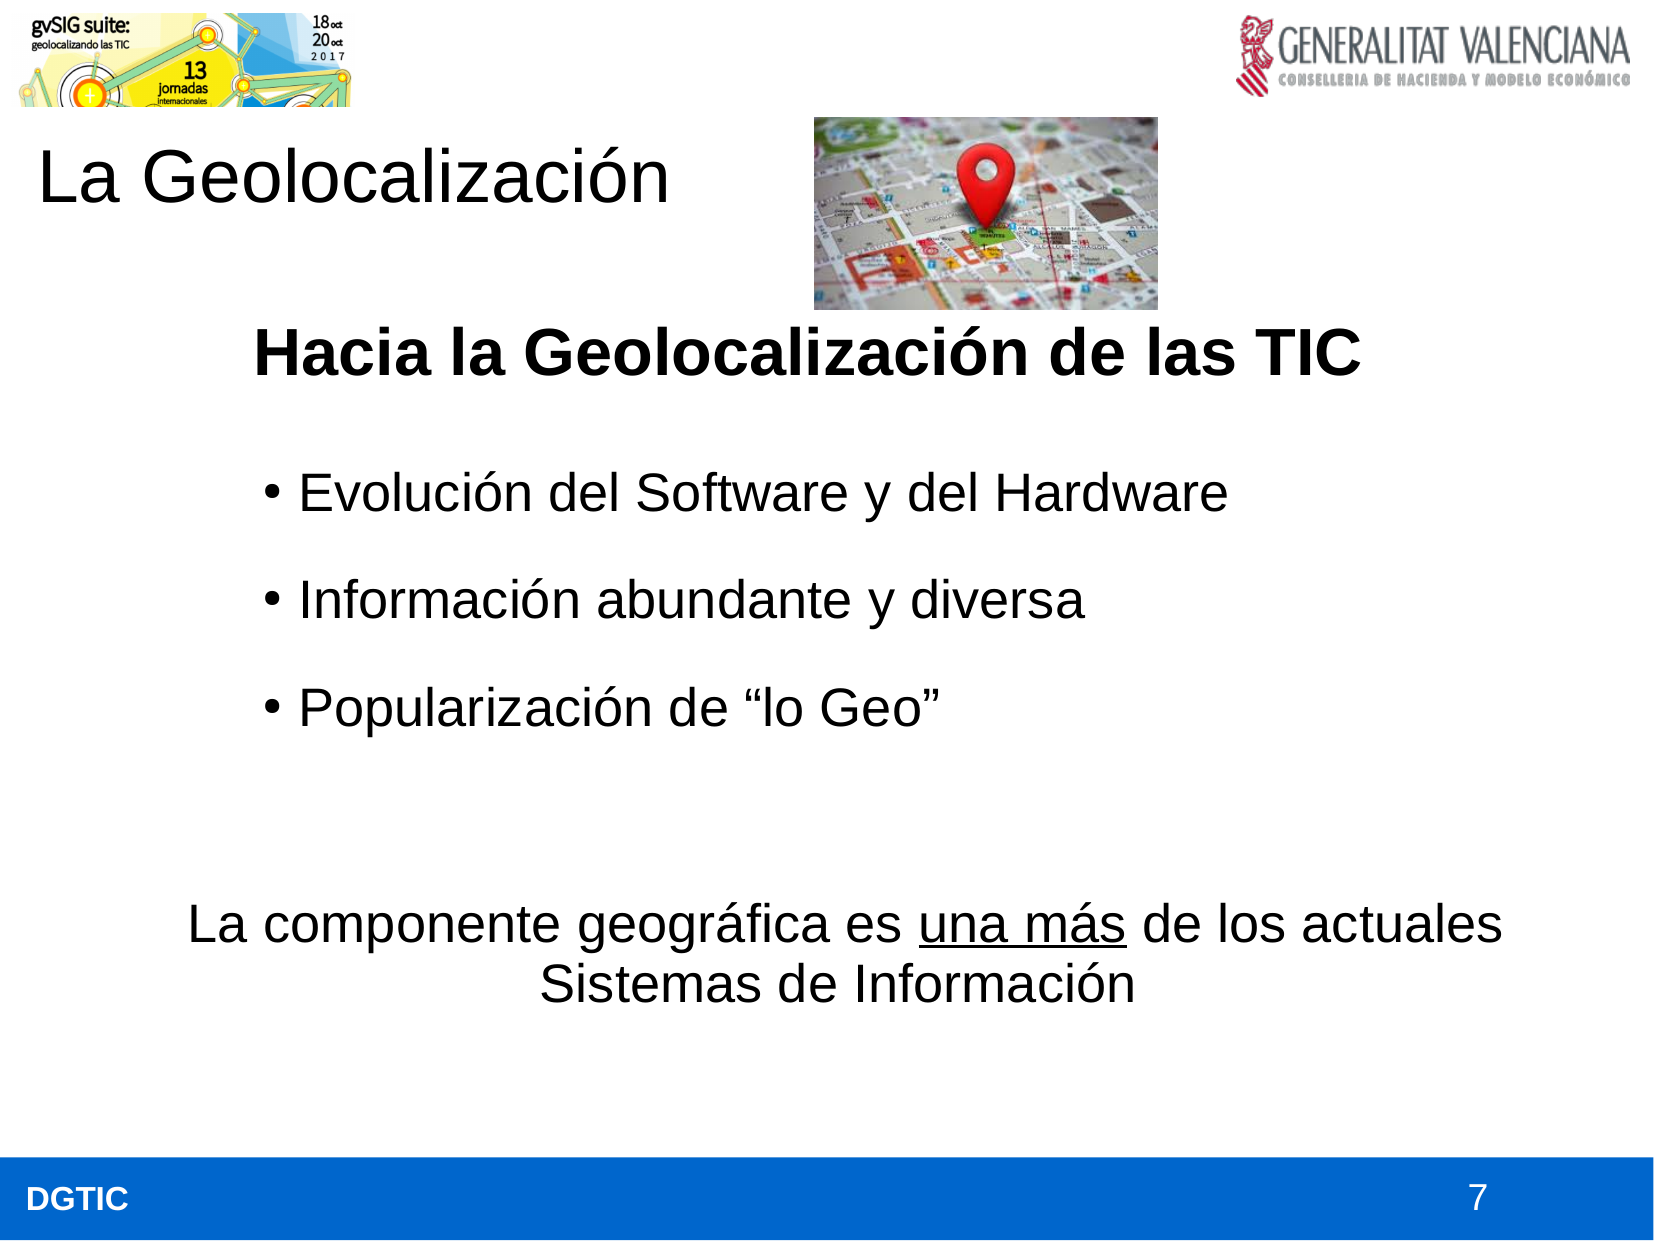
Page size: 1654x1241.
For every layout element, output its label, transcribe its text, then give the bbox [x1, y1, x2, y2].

title La Geolocalización [23, 50, 686, 303]
picture [814, 117, 1158, 310]
text_box La componente geográfica es una más de los actuales Sistemas de Información [129, 885, 1548, 1048]
text_box Evolución del Software y del Hardware Información abundante y diversa Popularización de “lo Geo” [248, 454, 1465, 762]
picture [11, 13, 355, 107]
picture [1236, 11, 1630, 100]
text_box Hacia la Geolocalización de las TIC [70, 307, 1548, 444]
